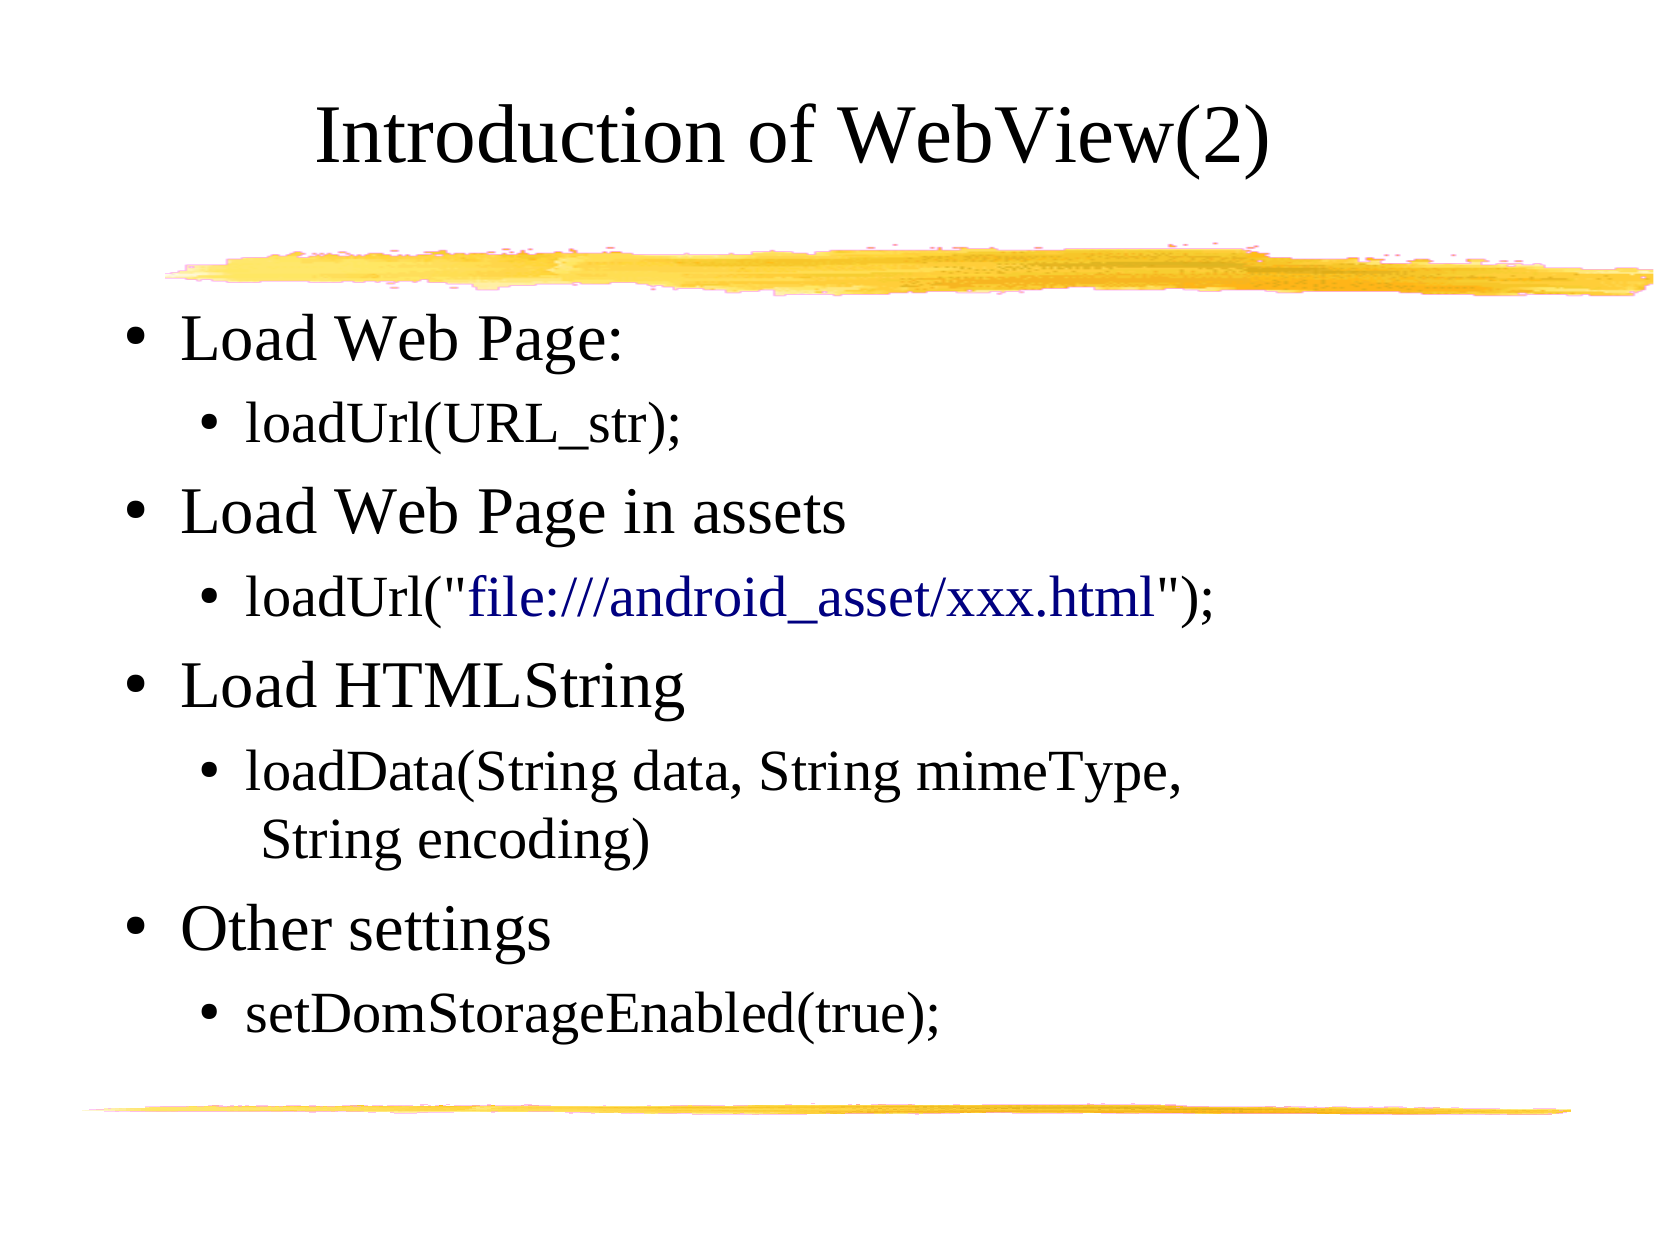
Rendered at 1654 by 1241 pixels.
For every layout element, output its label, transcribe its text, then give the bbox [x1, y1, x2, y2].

picture [82, 1102, 124, 1117]
list Load Web Page: loadUrl(URL_str); Load Web Page in assets loadUrl("file:///android_asset/xxx.html"); Load HTMLString loadData(String data, String mimeType, String encoding) Other settings setDomStorageEnabled(true); [124, 296, 1530, 1128]
picture [1530, 1102, 1571, 1117]
picture [165, 237, 1654, 308]
title Introduction of WebView(2) [76, 28, 1482, 235]
